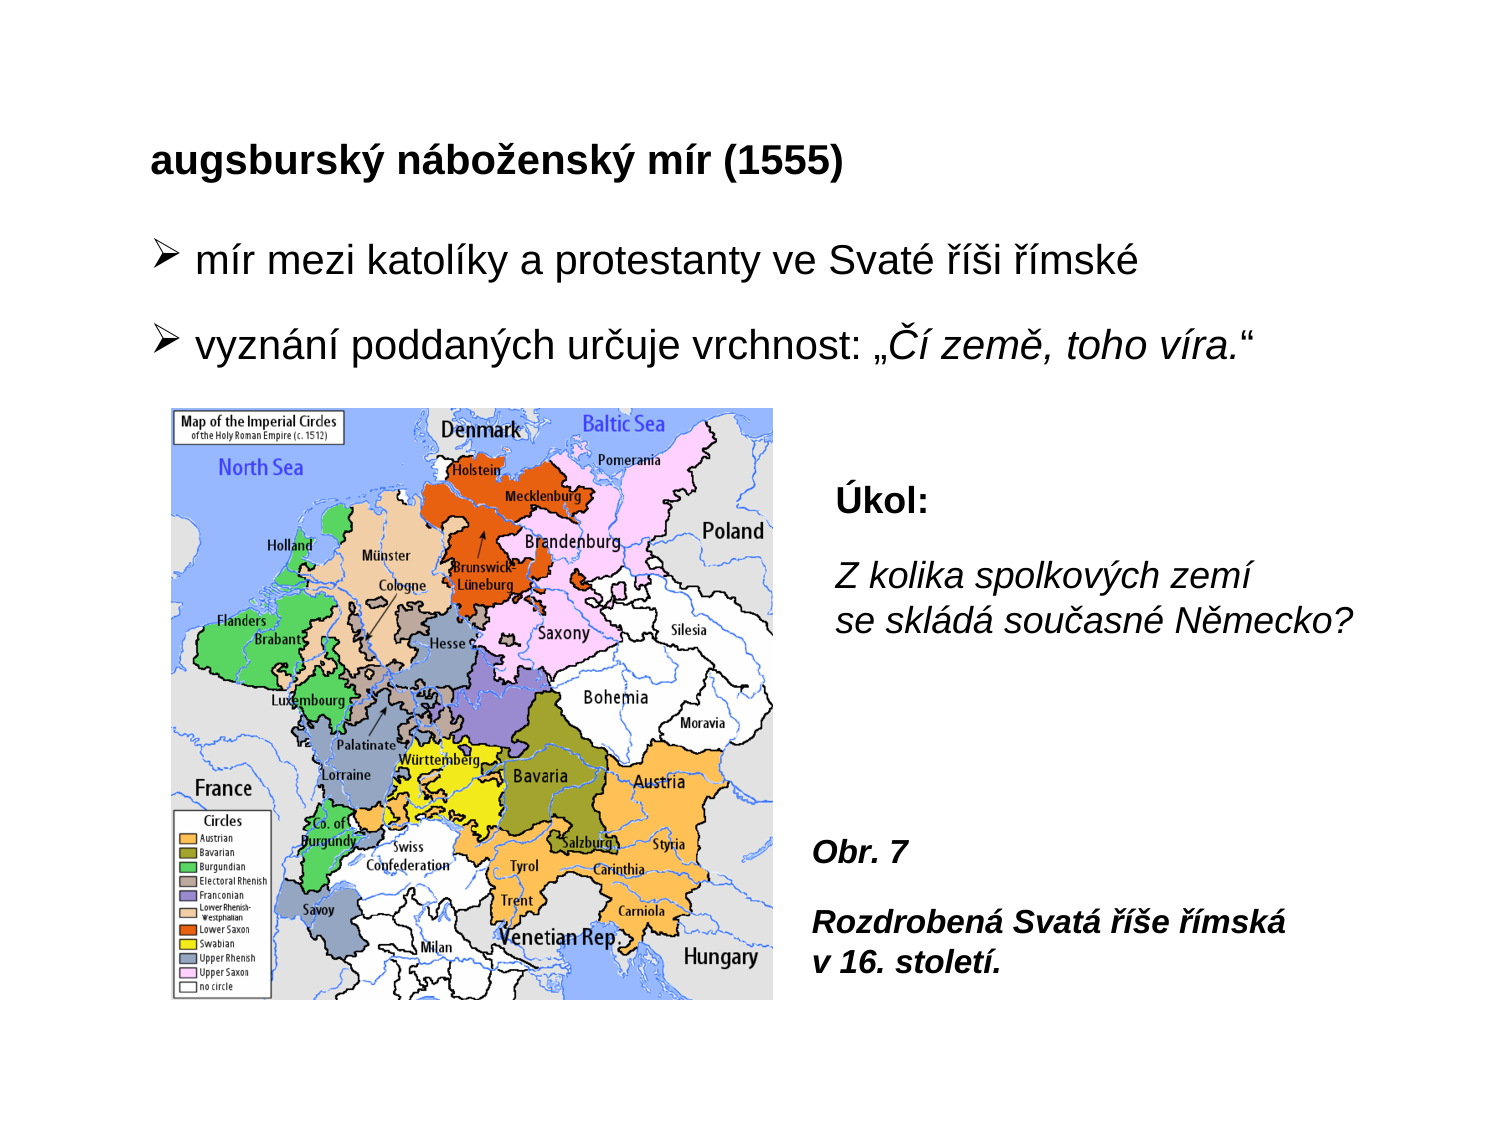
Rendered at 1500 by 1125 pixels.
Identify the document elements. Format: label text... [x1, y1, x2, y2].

text_box Obr. 7 Rozdrobená Svatá říše římská v 16. století. [797, 822, 1353, 988]
text_box augsburský náboženský mír (1555) mír mezi katolíky a protestanty ve Svaté říši římské vyznání poddaných určuje vrchnost: „Čí země, toho víra.“ [135, 125, 1341, 376]
picture [171, 408, 773, 1000]
text_box Úkol: Z kolika spolkových zemí se skládá současné Německo? [820, 467, 1388, 649]
